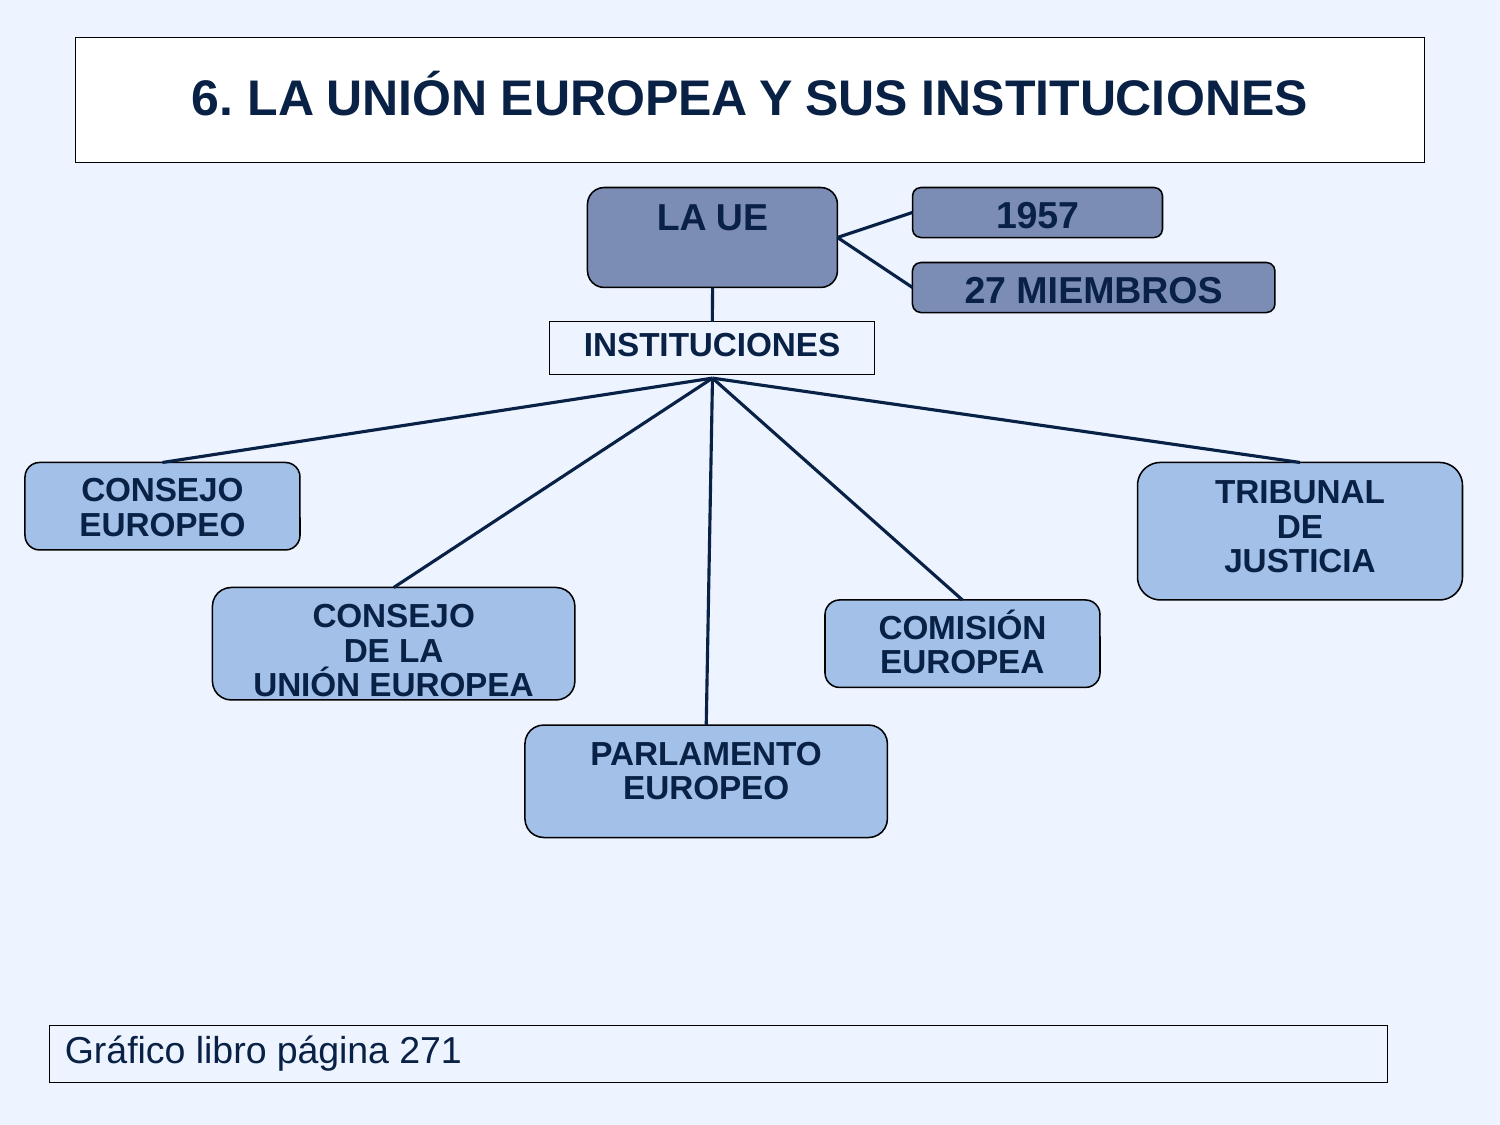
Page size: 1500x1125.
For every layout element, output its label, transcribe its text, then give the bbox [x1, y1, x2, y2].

text_box 27 MIEMBROS [912, 262, 1275, 313]
text_box TRIBUNAL DE JUSTICIA [1137, 462, 1463, 600]
text_box PARLAMENTO EUROPEO [524, 725, 888, 838]
text_box INSTITUCIONES [549, 321, 875, 375]
text_box CONSEJO EUROPEO [24, 462, 301, 550]
title 6. LA UNIÓN EUROPEA Y SUS INSTITUCIONES [75, 37, 1425, 163]
text_box CONSEJO DE LA UNIÓN EUROPEA [212, 587, 575, 700]
text_box LA UE [587, 187, 838, 288]
text_box 1957 [912, 187, 1163, 238]
text_box COMISIÓN EUROPEA [825, 599, 1101, 688]
text_box Gráfico libro página 271 [49, 1025, 1388, 1083]
